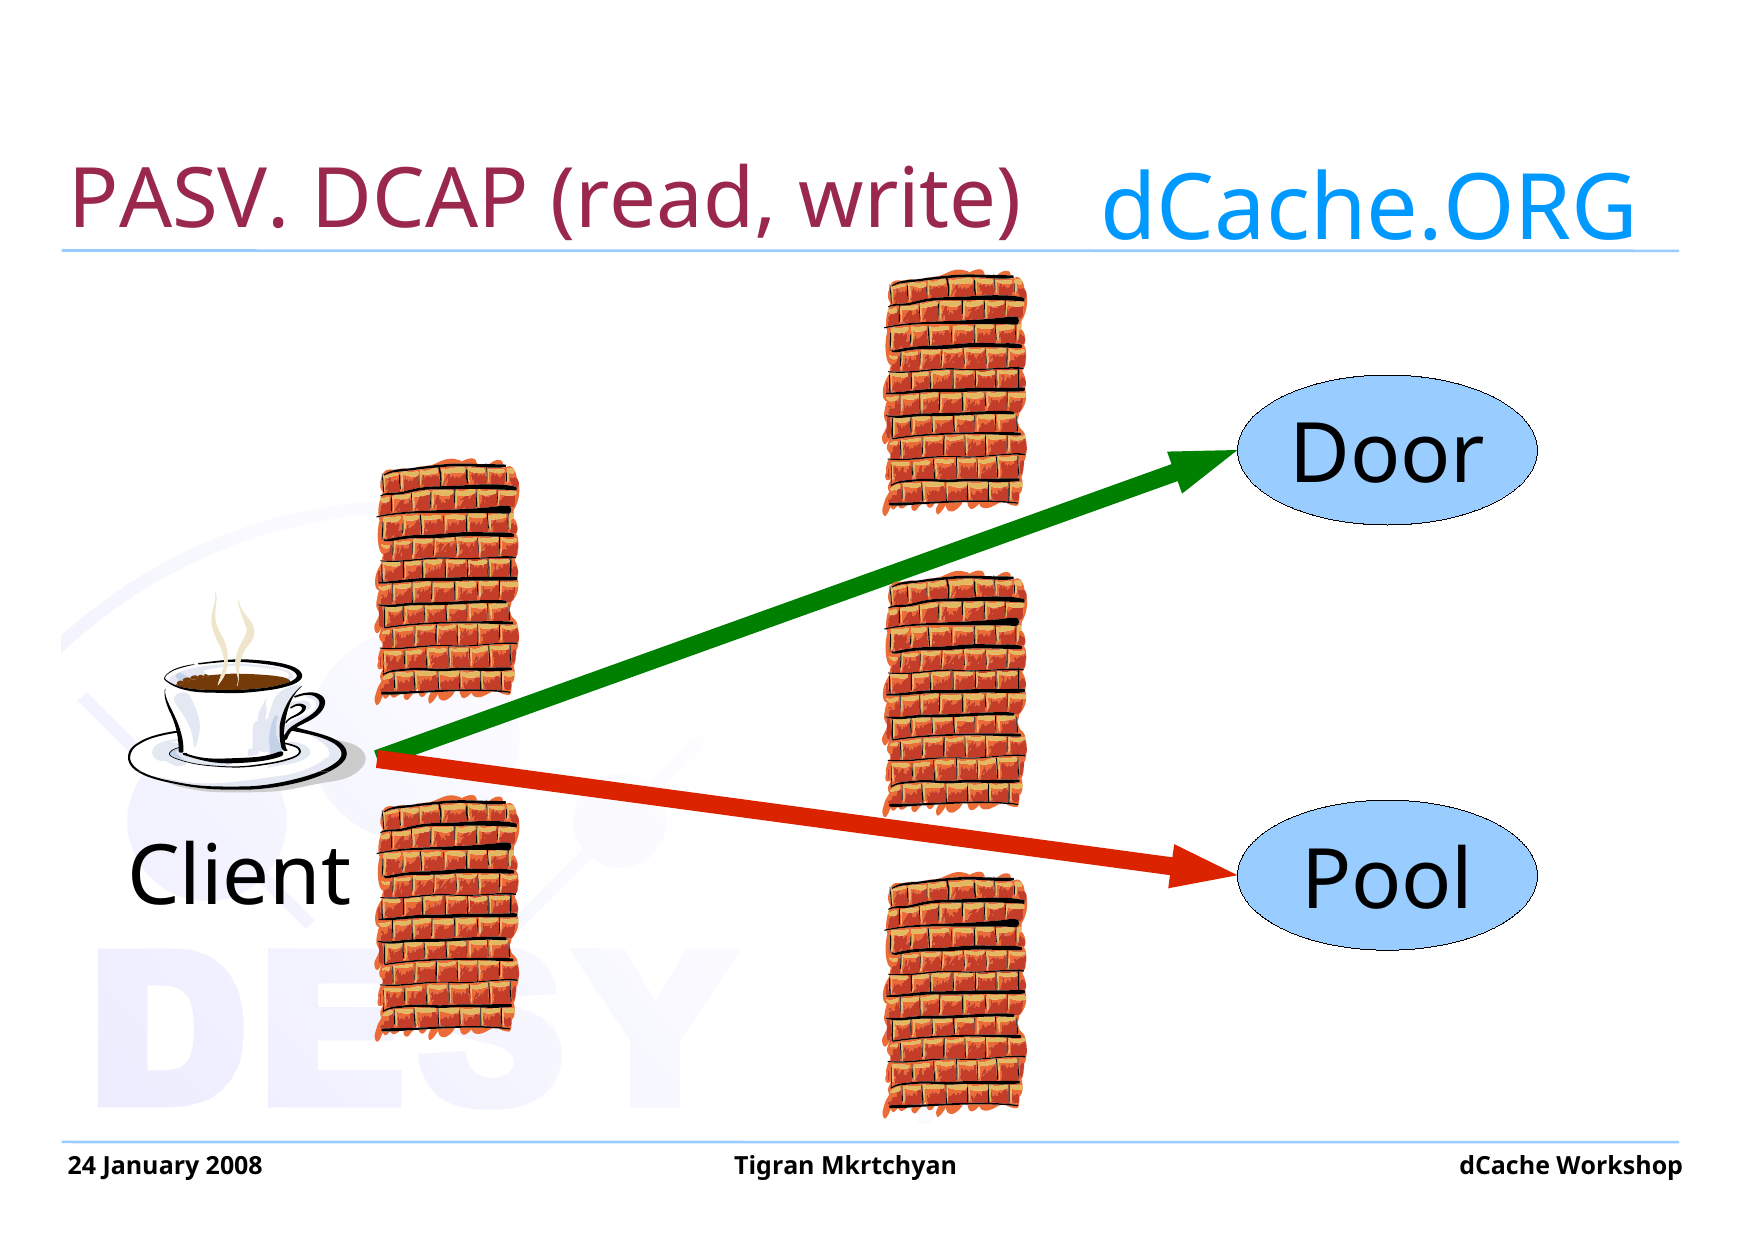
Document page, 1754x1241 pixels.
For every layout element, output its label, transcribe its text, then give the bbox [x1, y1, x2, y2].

text_box Client [112, 809, 369, 921]
picture [61, 260, 1032, 1128]
text_box Door [1237, 375, 1538, 526]
text_box Pool [1237, 800, 1538, 951]
text_box PASV. DCAP (read, write) [69, 139, 1088, 250]
